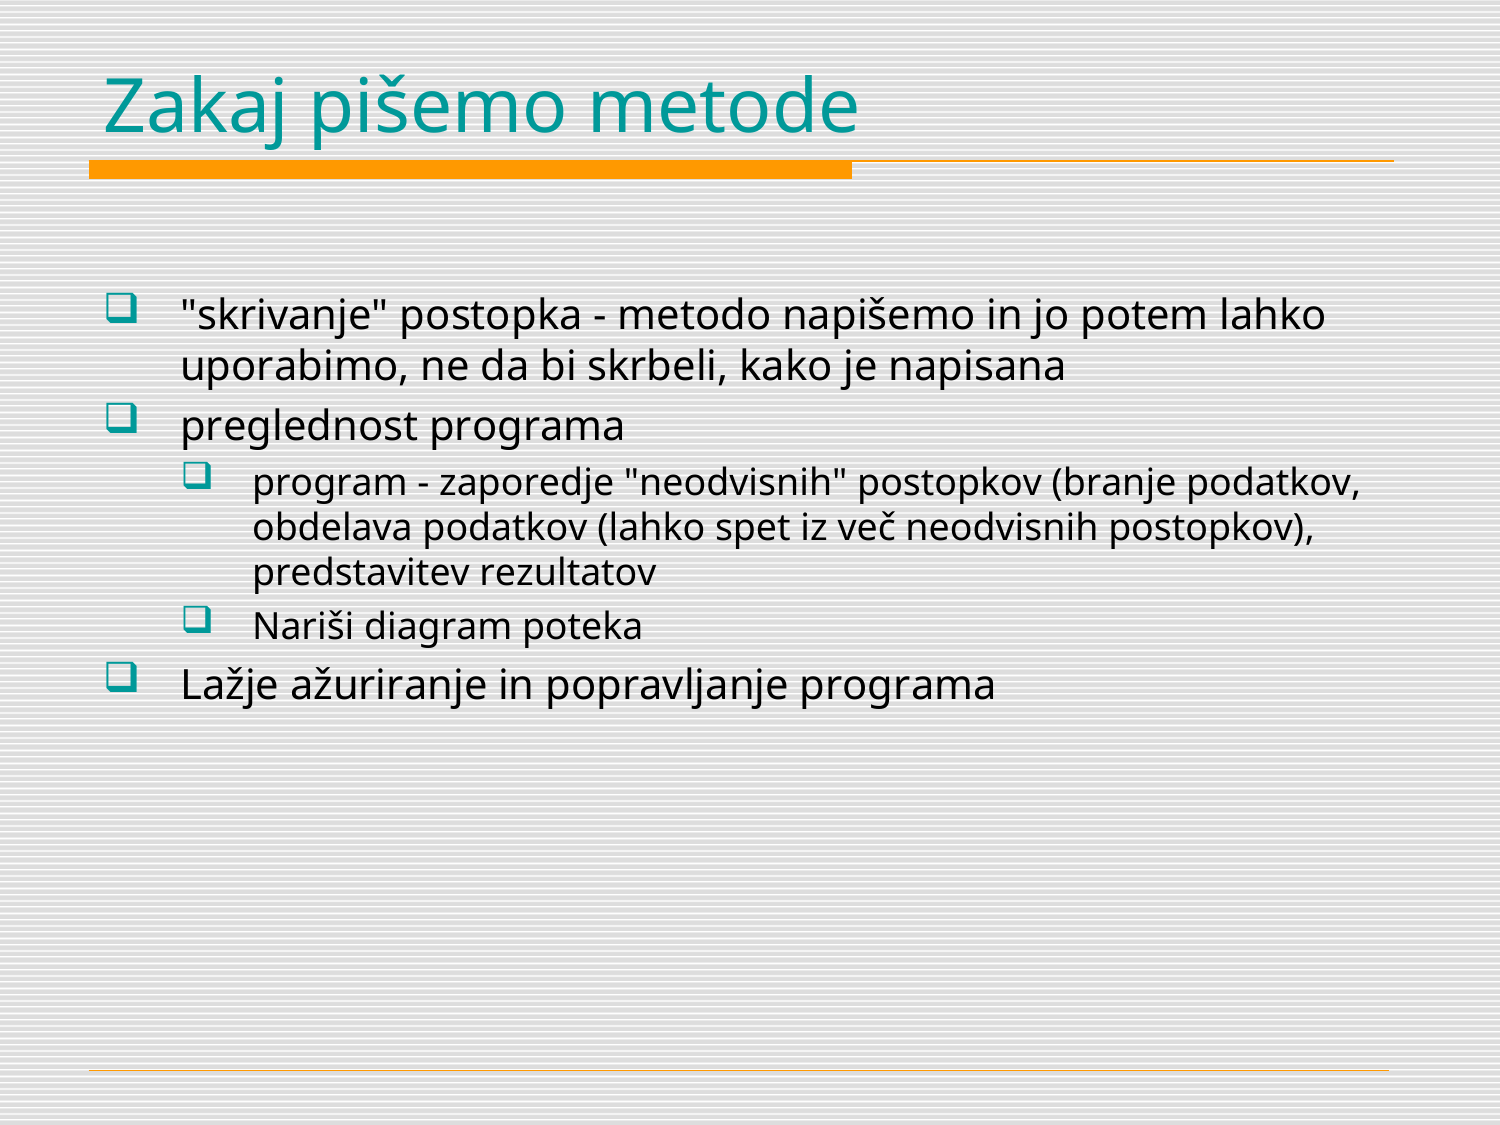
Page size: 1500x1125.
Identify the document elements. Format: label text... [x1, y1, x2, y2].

title Zakaj pišemo metode [88, 42, 1401, 155]
picture [0, 0, 1500, 1125]
list "skrivanje" postopka - metodo napišemo in jo potem lahko uporabimo, ne da bi skrbeli, kako je napisana preglednost programa program - zaporedje "neodvisnih" postopkov (branje podatkov, obdelava podatkov (lahko spet iz več neodvisnih postopkov), predstavitev rezultatov Nariši diagram poteka Lažje ažuriranje in popravljanje programa [88, 220, 1401, 1059]
